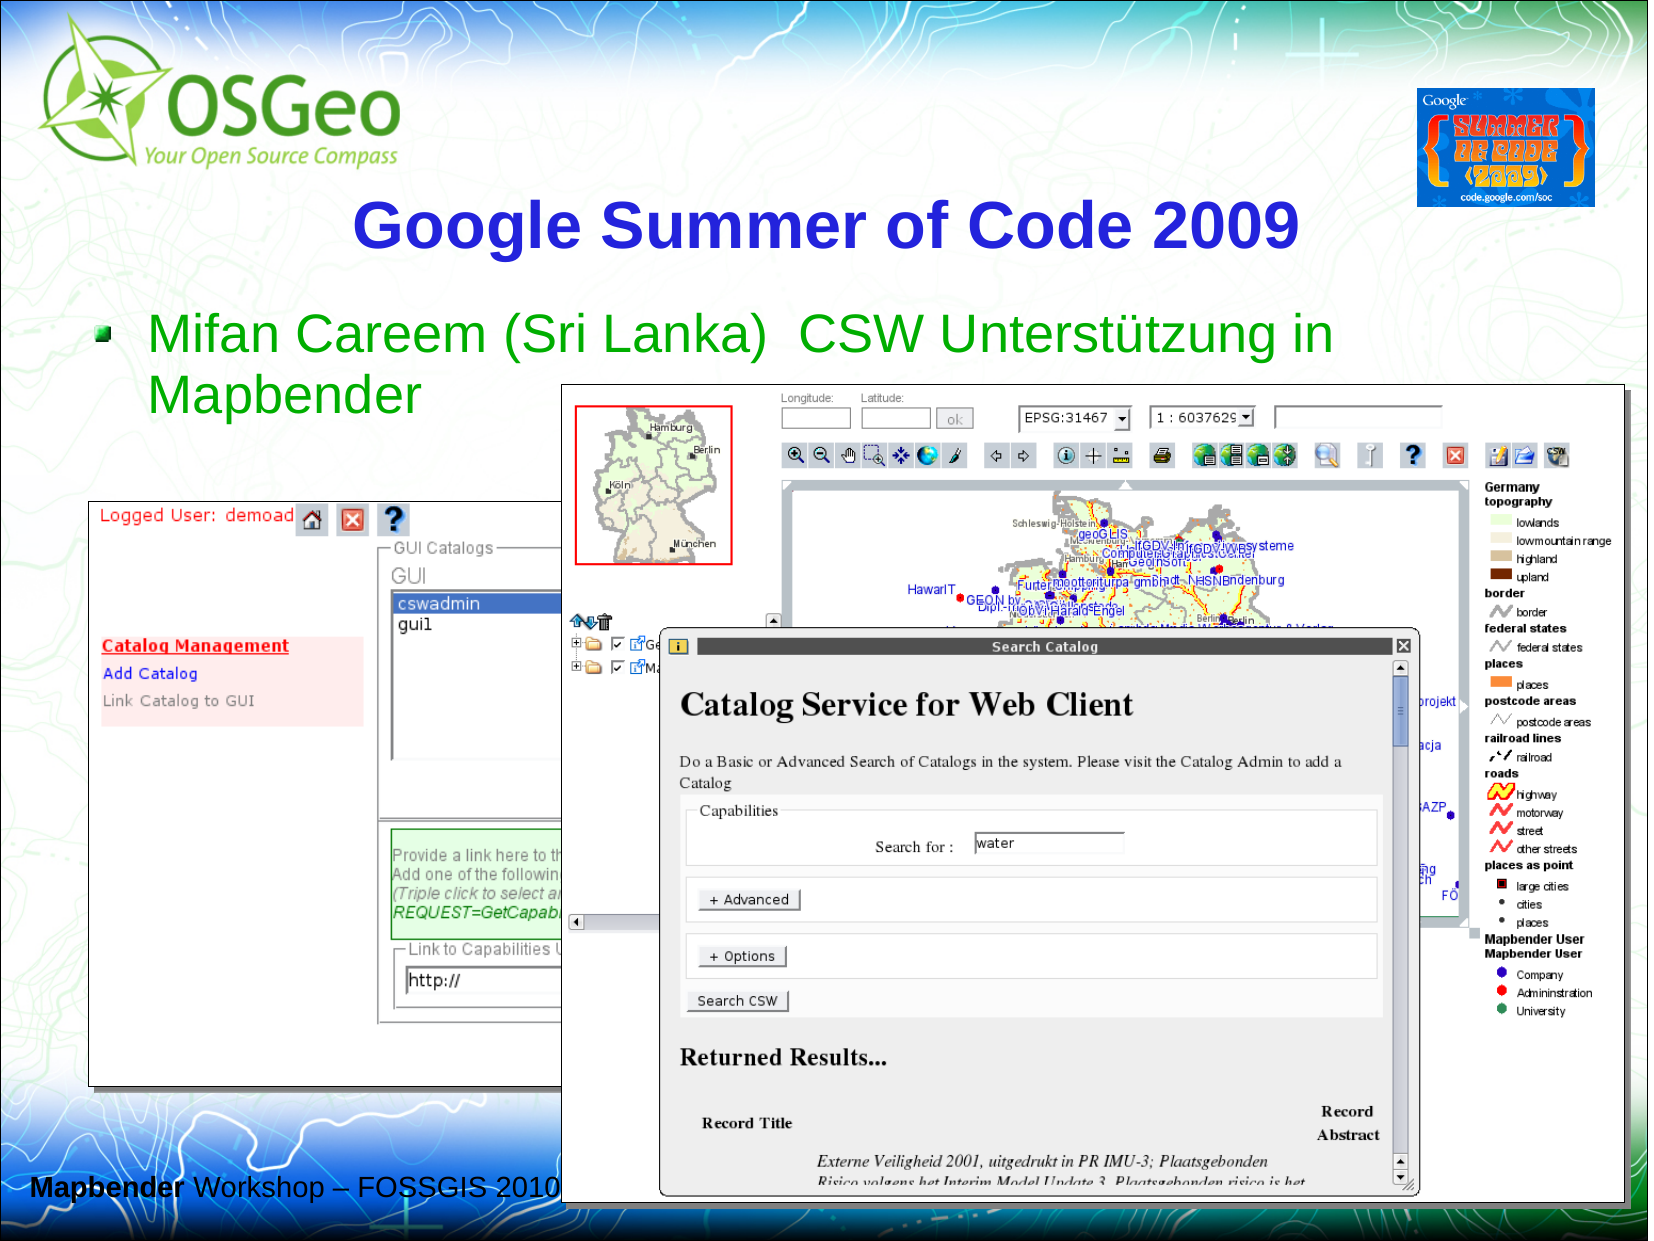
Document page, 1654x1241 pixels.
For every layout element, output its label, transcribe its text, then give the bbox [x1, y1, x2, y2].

picture [1, 1, 1647, 1240]
list Mifan Careem (Sri Lanka) CSW Unterstützung in Mapbender [76, 303, 1565, 1123]
title Google Summer of Code 2009 [82, 138, 1571, 314]
